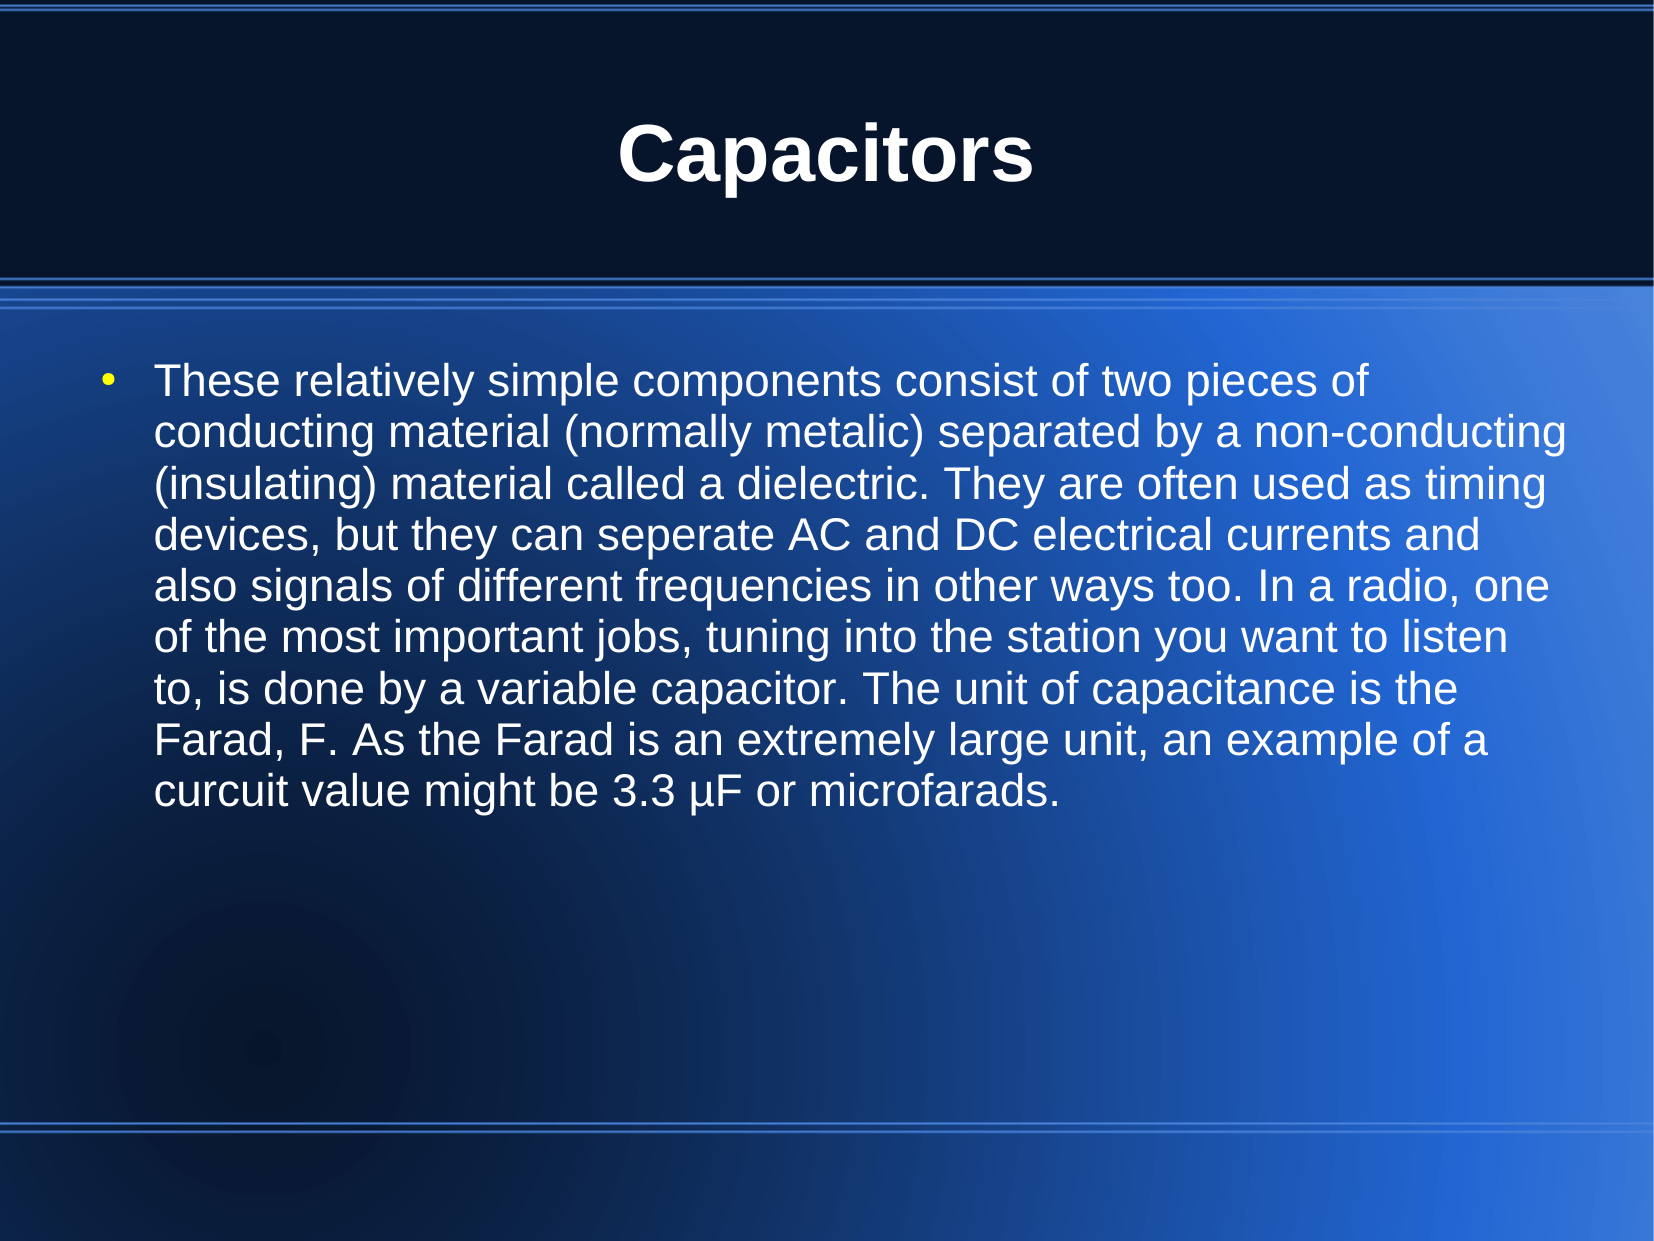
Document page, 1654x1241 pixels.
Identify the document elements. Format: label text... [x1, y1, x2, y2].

title Capacitors [82, 49, 1571, 257]
picture [0, 0, 1654, 1241]
list These relatively simple components consist of two pieces of conducting material (normally metalic) separated by a non-conducting (insulating) material called a dielectric. They are often used as timing devices, but they can seperate AC and DC electrical currents and also signals of different frequencies in other ways too. In a radio, one of the most important jobs, tuning into the station you want to listen to, is done by a variable capacitor. The unit of capacitance is the Farad, F. As the Farad is an extremely large unit, an example of a curcuit value might be 3.3 µF or microfarads. [82, 355, 1571, 1058]
